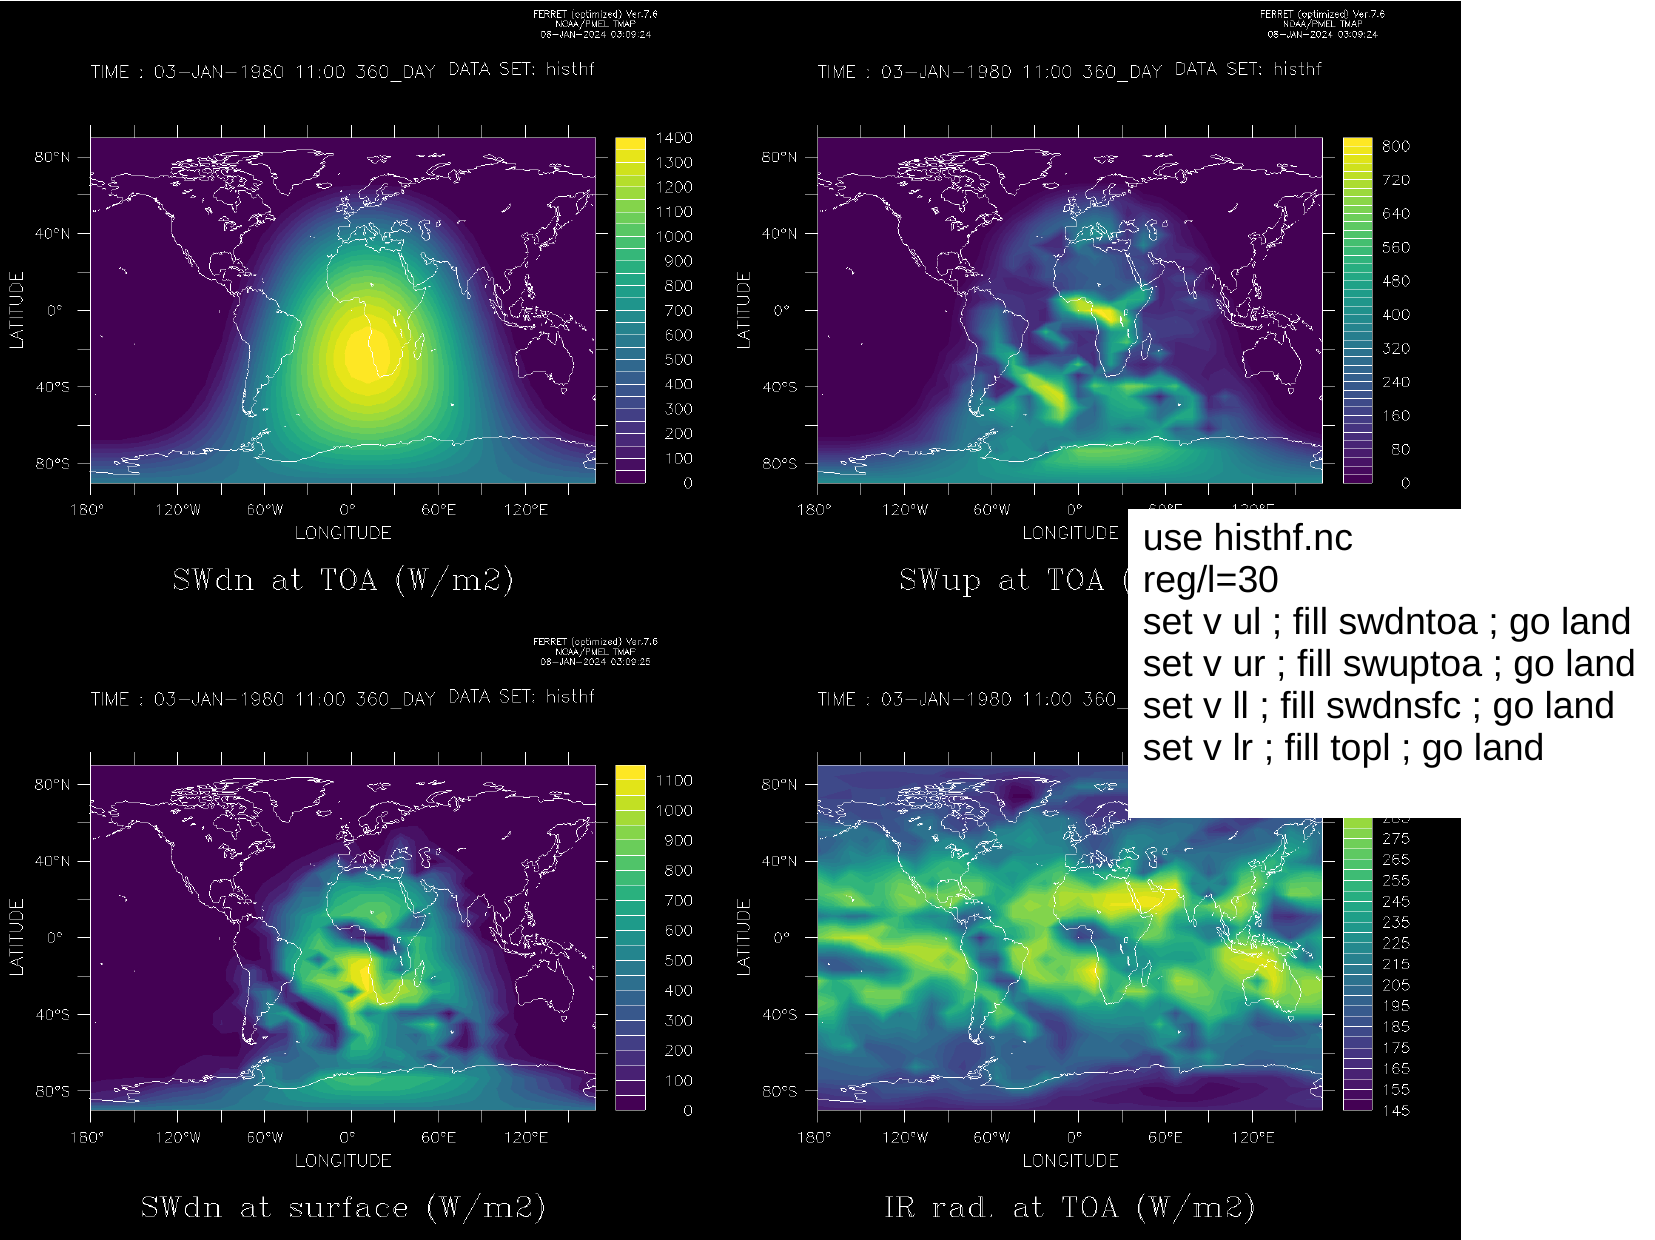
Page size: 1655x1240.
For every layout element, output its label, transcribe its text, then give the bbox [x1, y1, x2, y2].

text_box use histhf.nc reg/l=30 set v ul ; fill swdntoa ; go land set v ur ; fill swuptoa ; go land set v ll ; fill swdnsfc ; go land set v lr ; fill topl ; go land [1128, 509, 1652, 818]
picture [0, 1, 1461, 1240]
